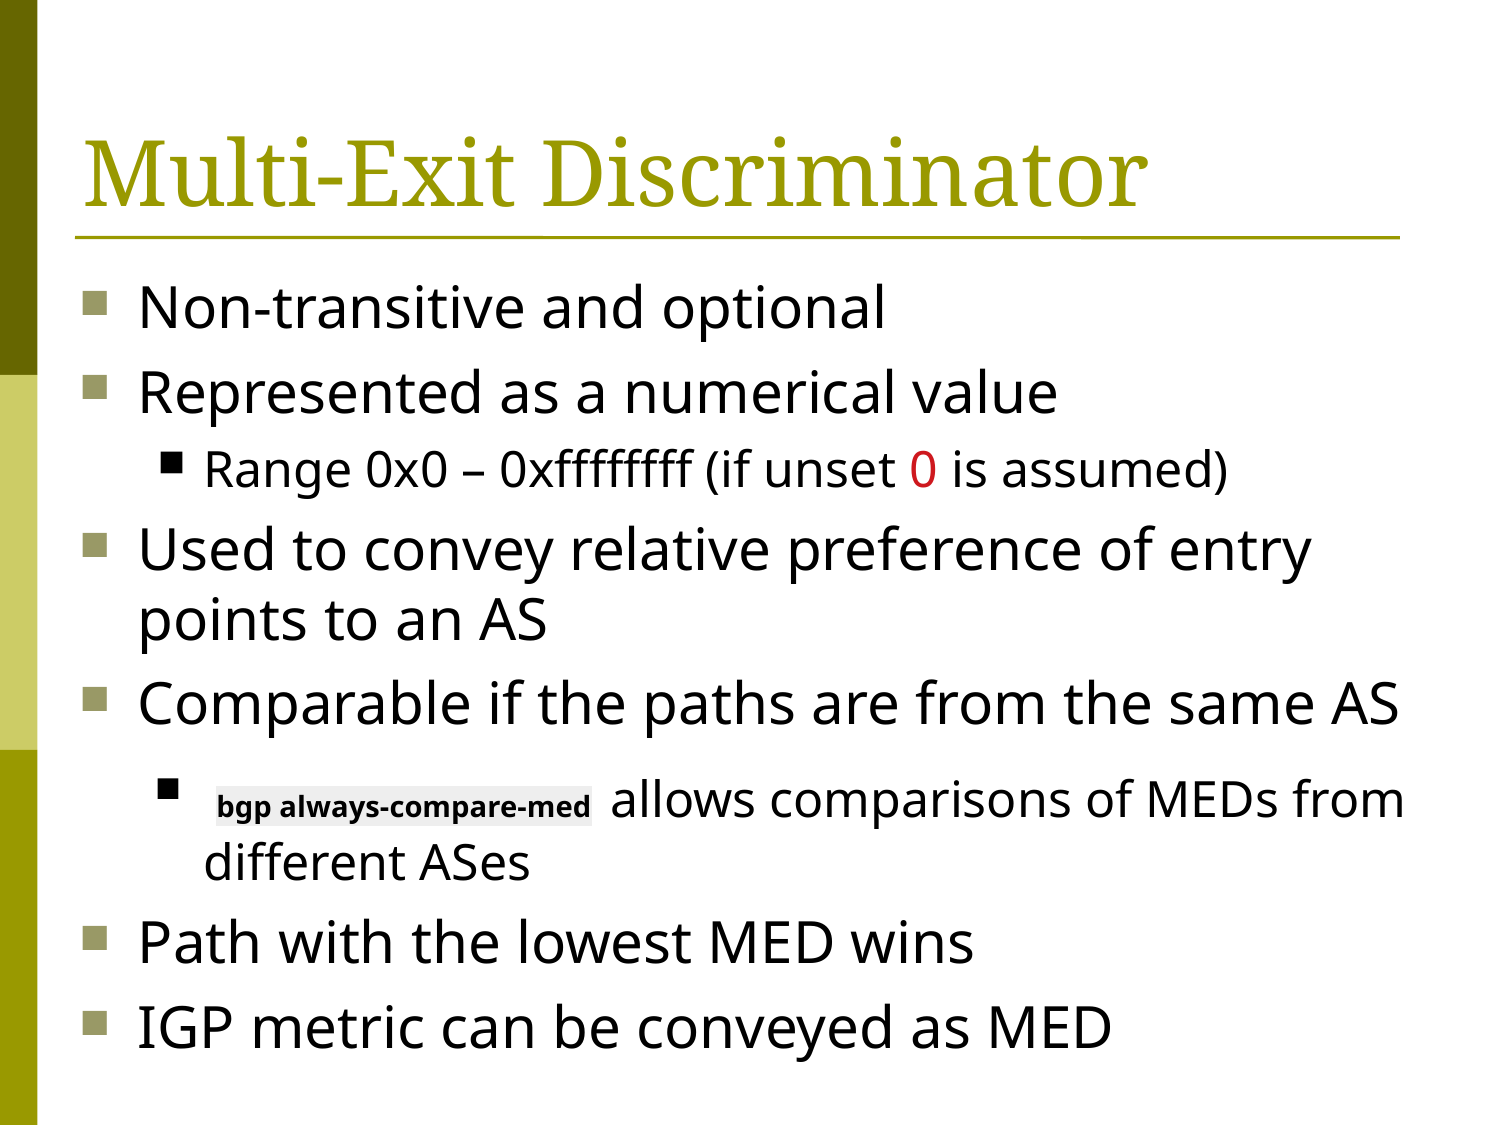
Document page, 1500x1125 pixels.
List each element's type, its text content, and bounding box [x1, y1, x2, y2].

subtitle Non-transitive and optional Represented as a numerical value Range 0x0 – 0xffffffff (if unset 0 is assumed) Used to convey relative preference of entry points to an AS Comparable if the paths are from the same AS bgp always-compare-med allows comparisons of MEDs from different ASes Path with the lowest MED wins IGP metric can be conveyed as MED [75, 262, 1425, 1006]
title Multi-Exit Discriminator [75, 45, 1425, 233]
